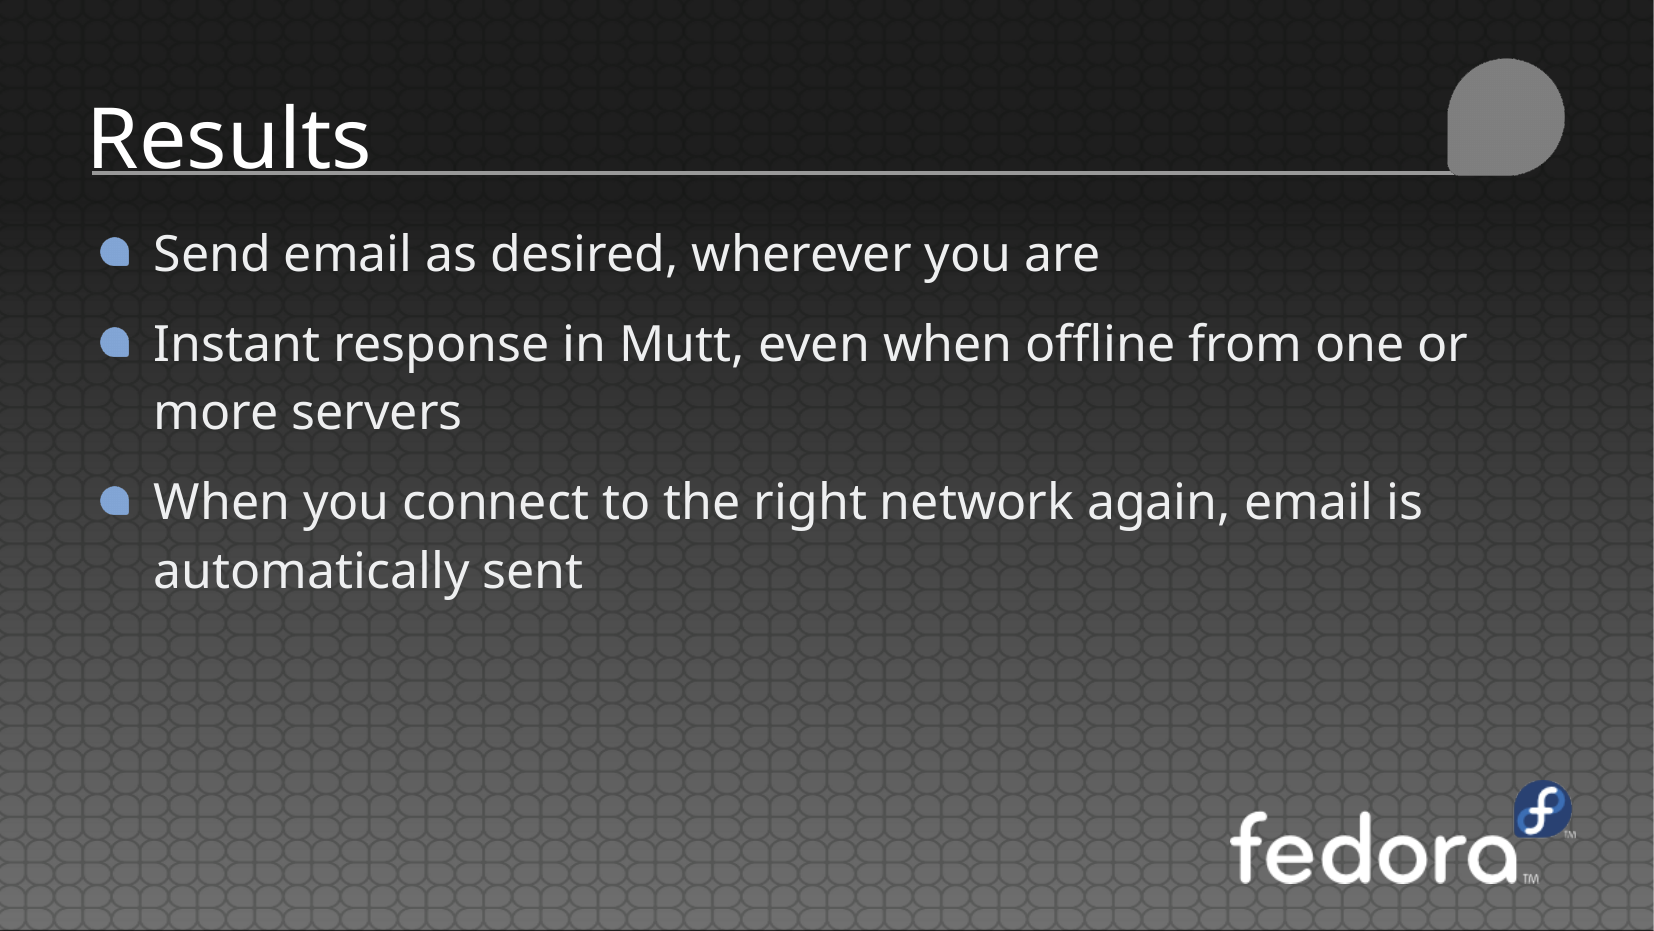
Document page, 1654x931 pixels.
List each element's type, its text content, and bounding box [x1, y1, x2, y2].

title Results [86, 84, 1576, 187]
picture [0, 0, 1654, 931]
list Send email as desired, wherever you are Instant response in Mutt, even when offline from one or more servers When you connect to the right network again, email is automatically sent [82, 217, 1571, 758]
